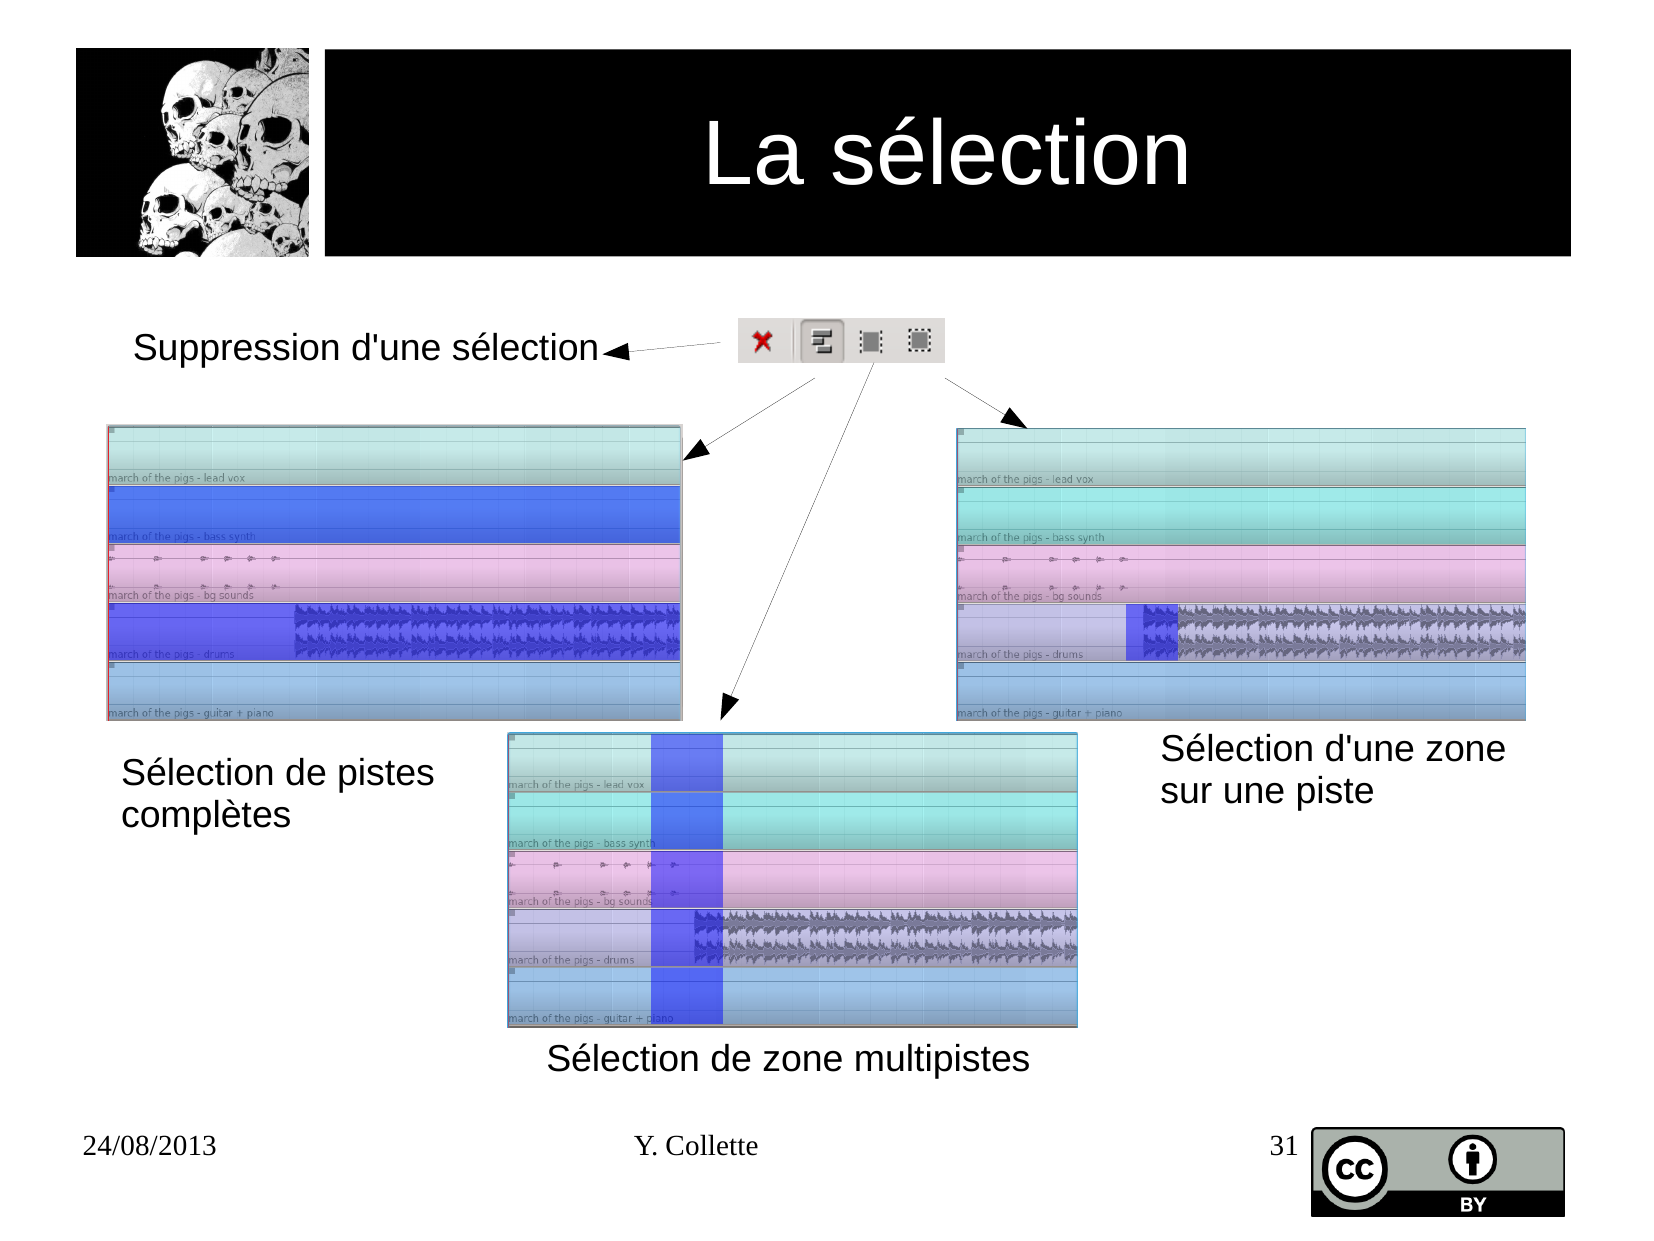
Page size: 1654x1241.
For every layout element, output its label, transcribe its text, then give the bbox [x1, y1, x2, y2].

picture [738, 318, 945, 363]
title La sélection [324, 49, 1571, 257]
text_box Sélection d'une zone sur une piste [1145, 720, 1524, 820]
text_box Sélection de pistes complètes [106, 744, 485, 843]
text_box Sélection de zone multipistes [531, 1029, 1052, 1087]
picture [1311, 1127, 1565, 1217]
picture [507, 732, 1078, 1028]
picture [106, 424, 683, 721]
picture [956, 428, 1526, 721]
text_box Suppression d'une sélection [118, 318, 615, 376]
picture [76, 48, 309, 257]
